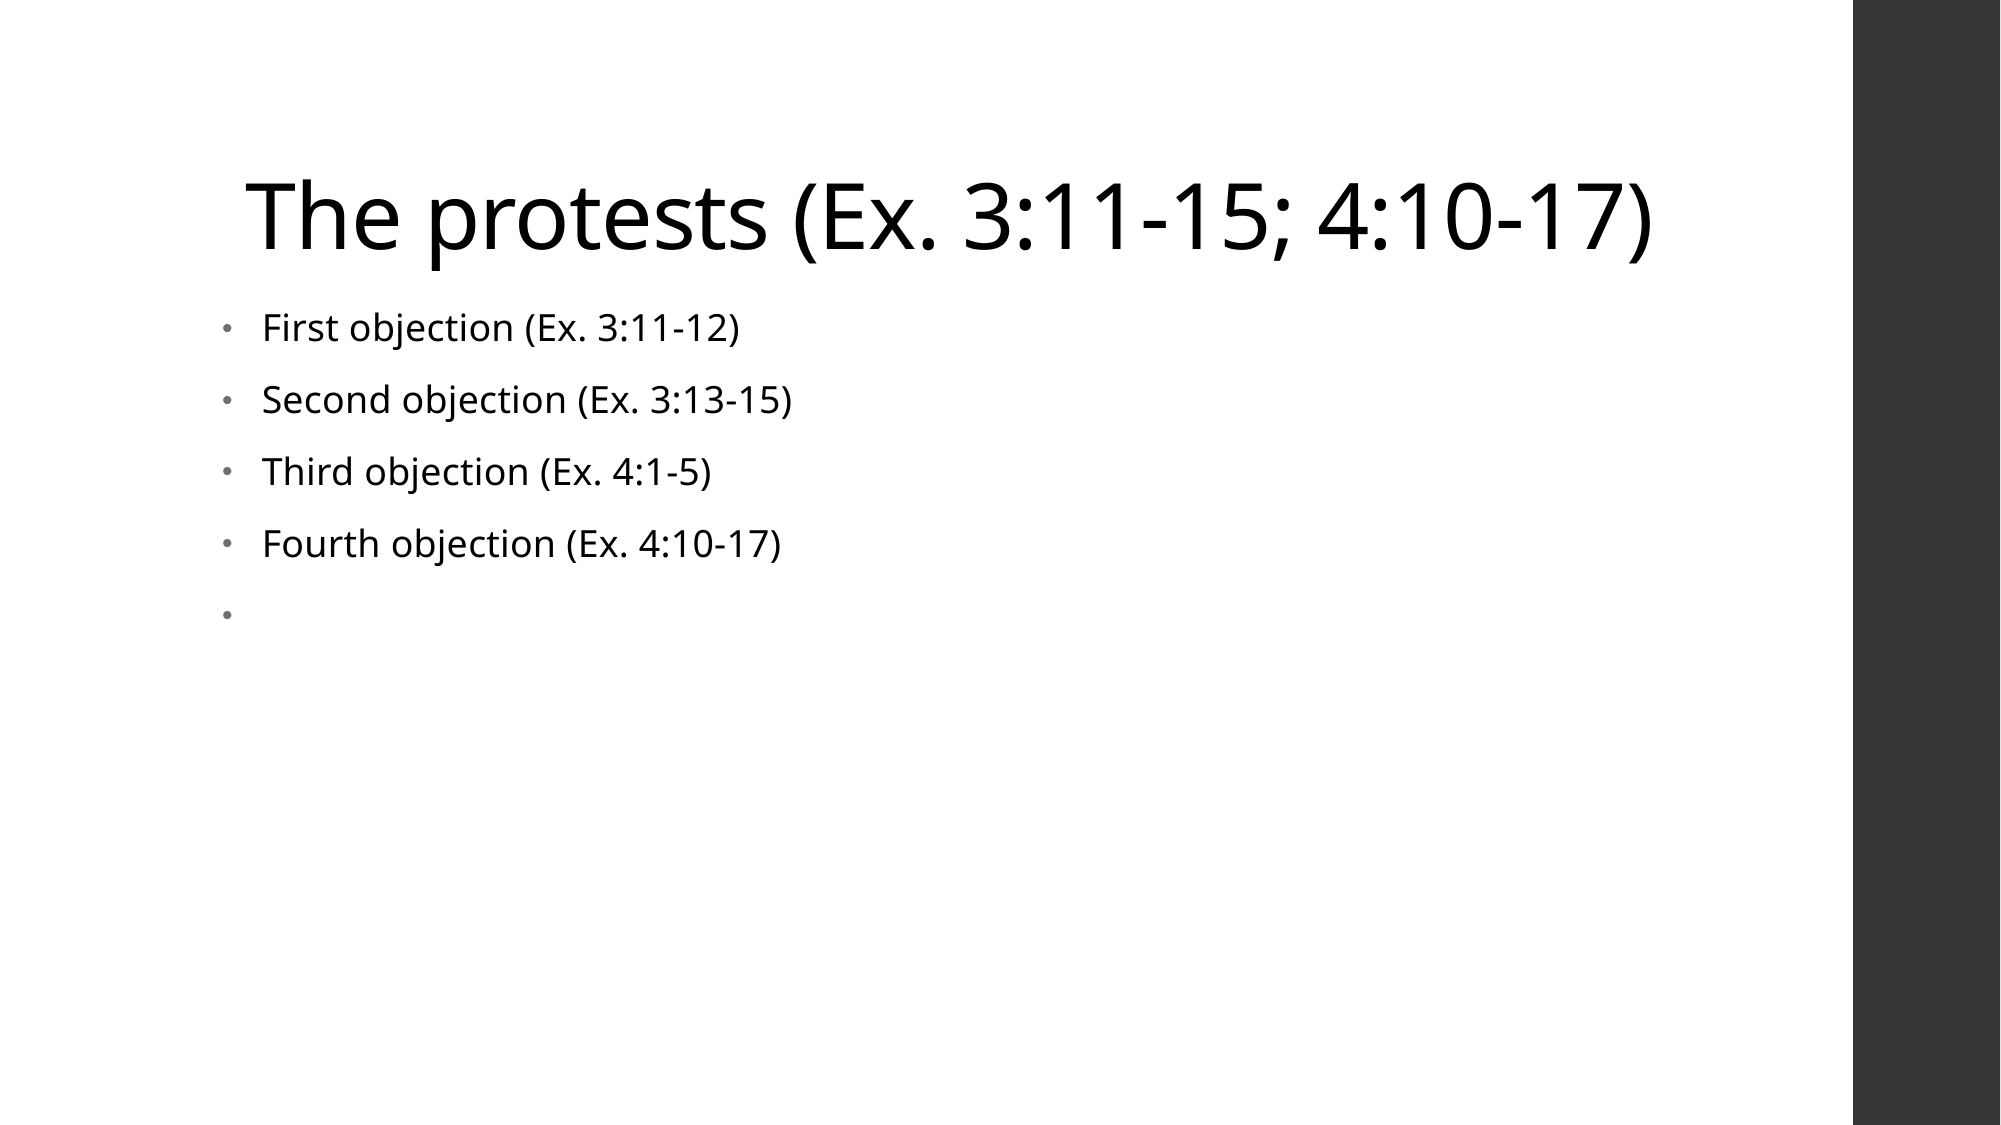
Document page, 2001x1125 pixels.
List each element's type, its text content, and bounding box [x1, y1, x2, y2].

list First objection (Ex. 3:11-12) Second objection (Ex. 3:13-15) Third objection (Ex. 4:1-5) Fourth objection (Ex. 4:10-17) [206, 299, 1617, 1014]
title The protests (Ex. 3:11-15; 4:10-17) [206, 60, 1797, 278]
